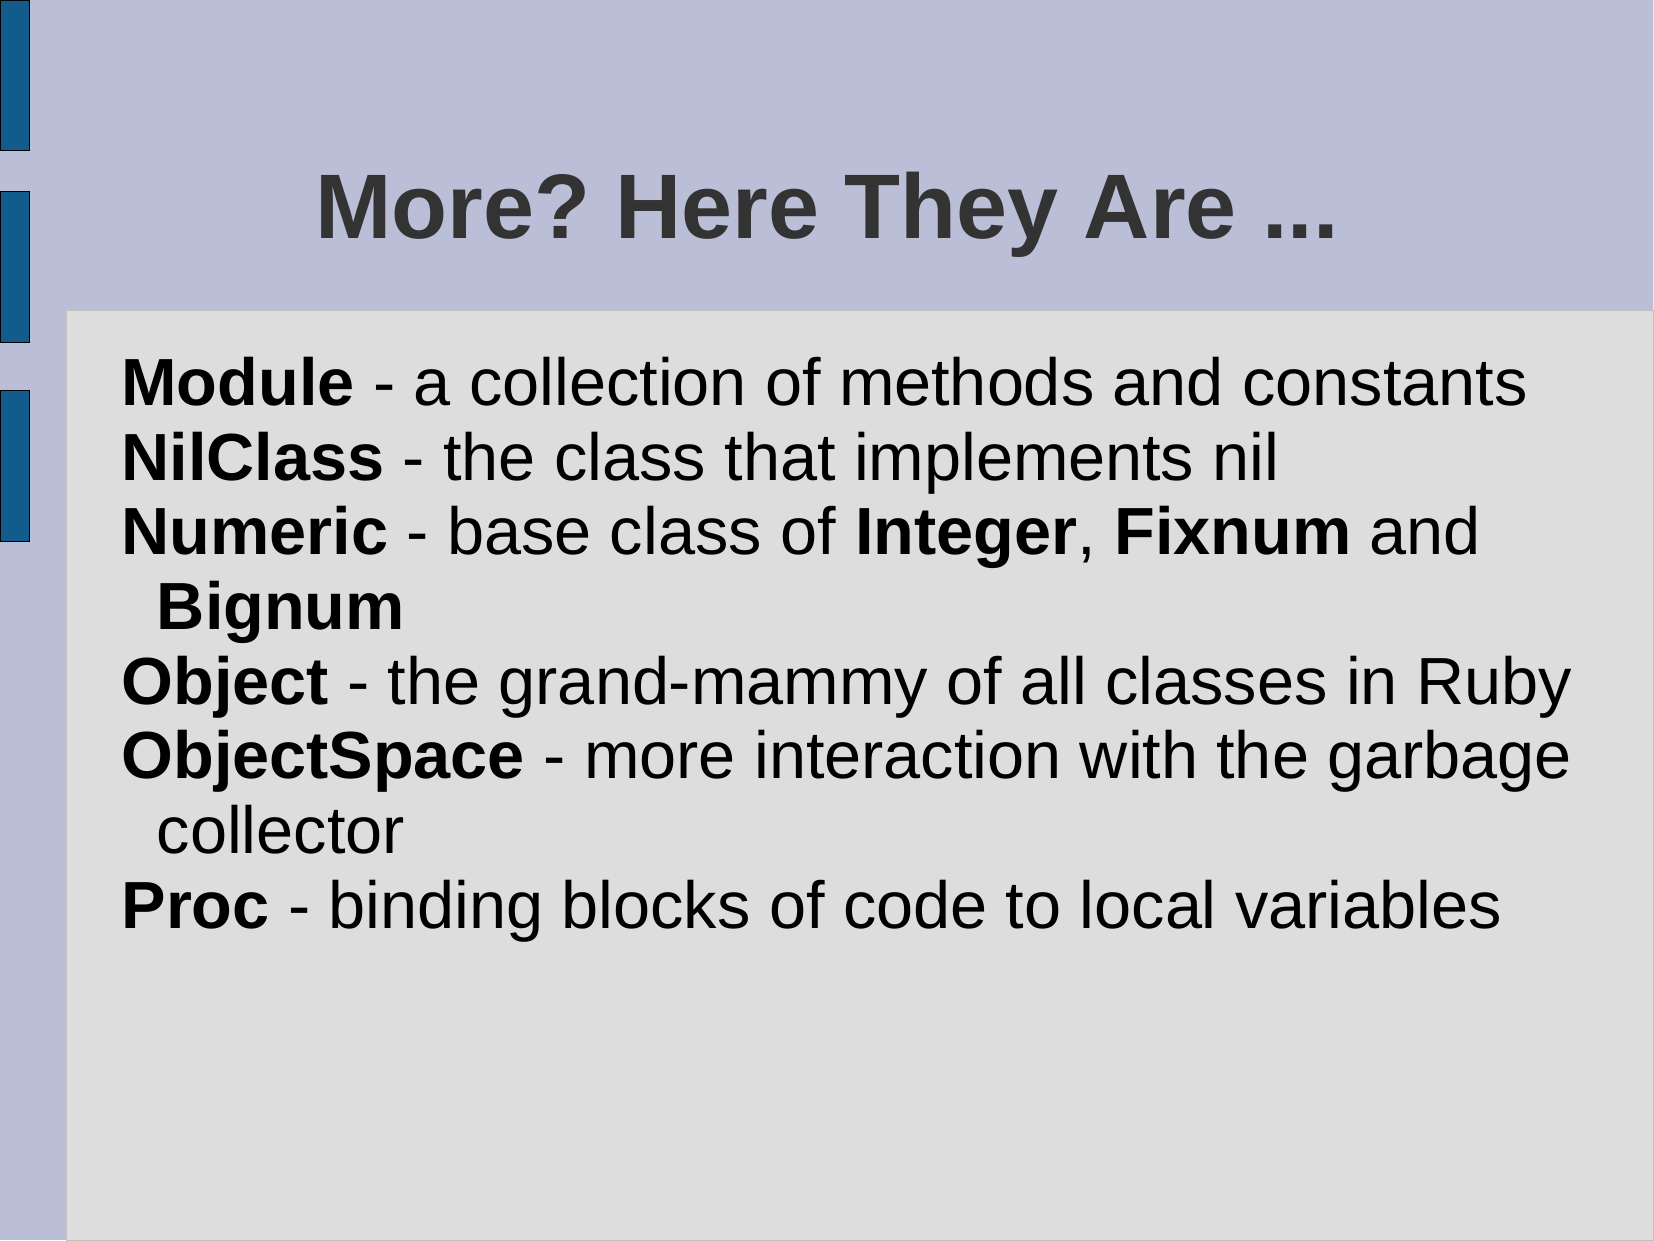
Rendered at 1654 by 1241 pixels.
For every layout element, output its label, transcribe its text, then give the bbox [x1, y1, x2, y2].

list Module - a collection of methods and constants NilClass - the class that implements nil Numeric - base class of Integer, Fixnum and Bignum Object - the grand-mammy of all classes in Ruby ObjectSpace - more interaction with the garbage collector Proc - binding blocks of code to local variables [121, 344, 1627, 1127]
title More? Here They Are ... [121, 102, 1534, 311]
